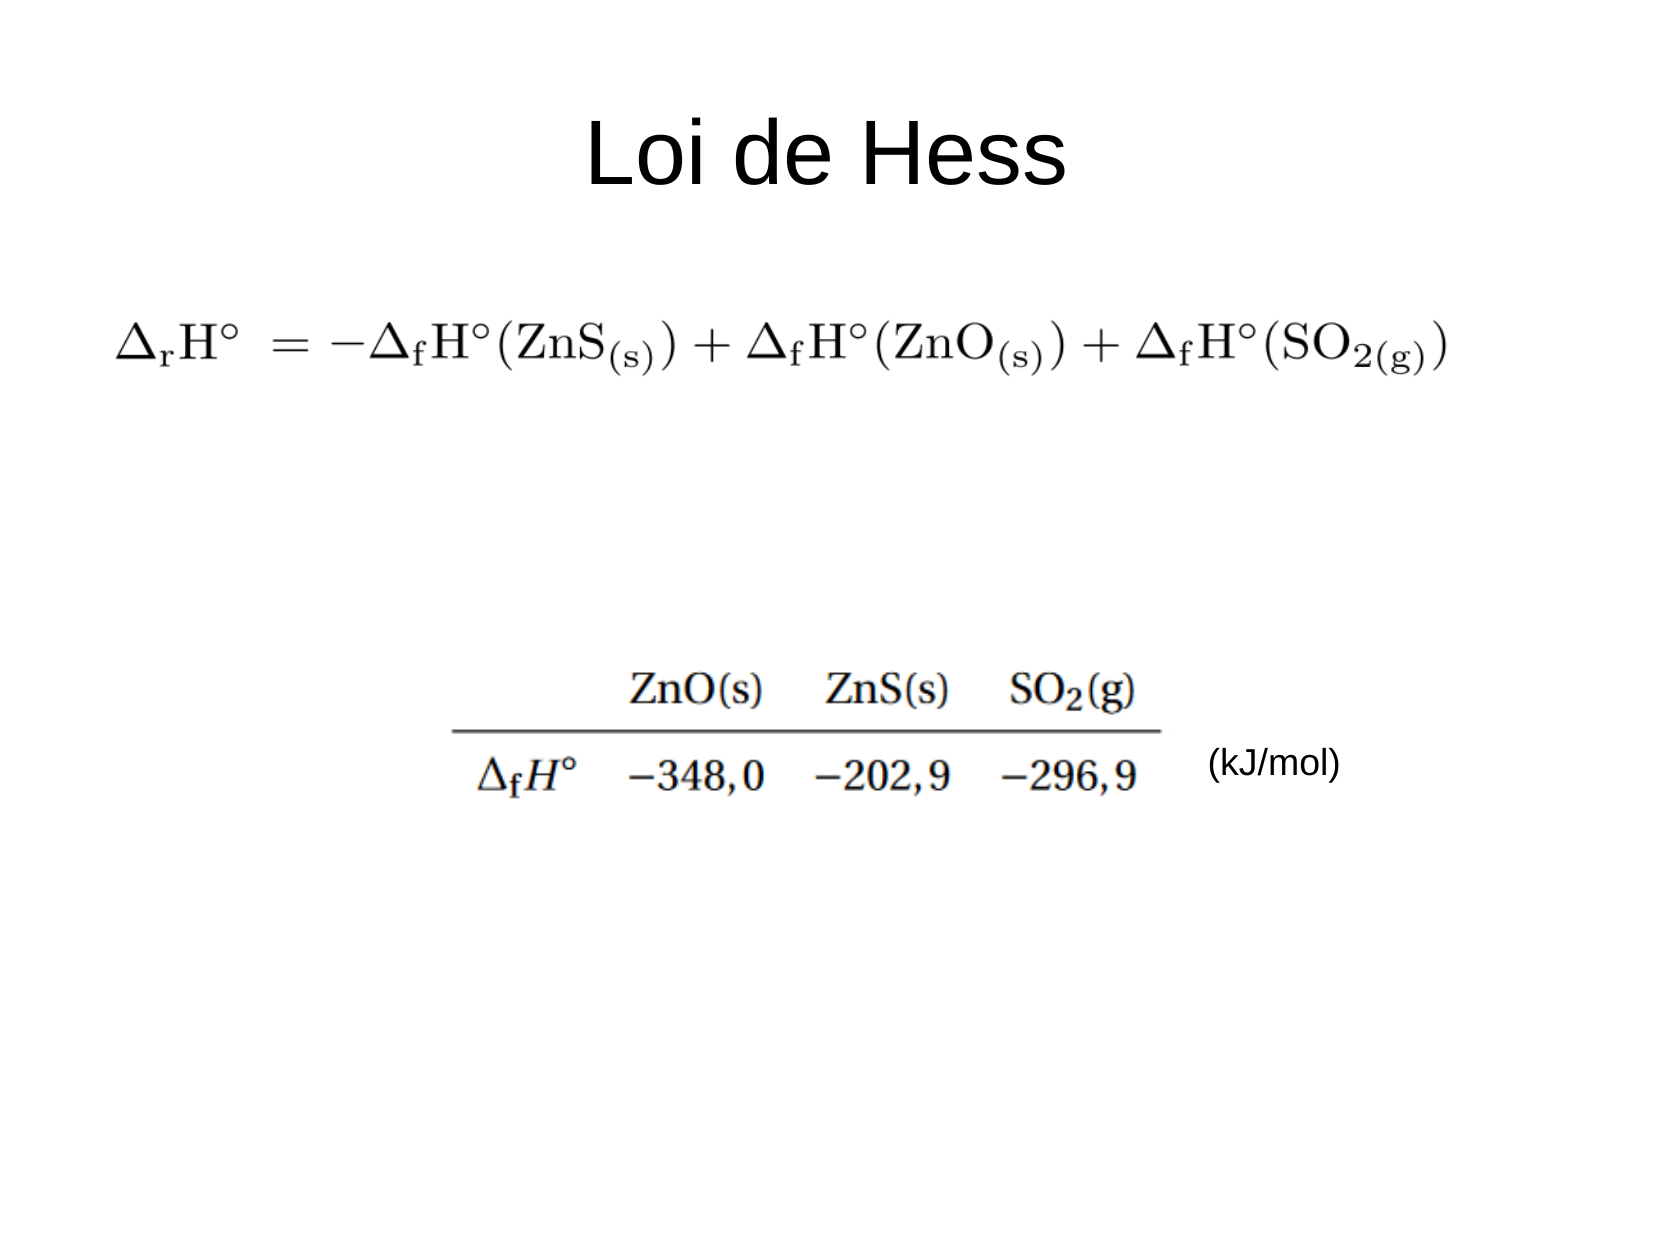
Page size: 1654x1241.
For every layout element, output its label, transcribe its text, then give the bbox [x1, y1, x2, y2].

title Loi de Hess [82, 49, 1571, 257]
text_box (kJ/mol) [1192, 734, 1406, 792]
picture [416, 637, 1170, 827]
picture [114, 213, 1512, 414]
